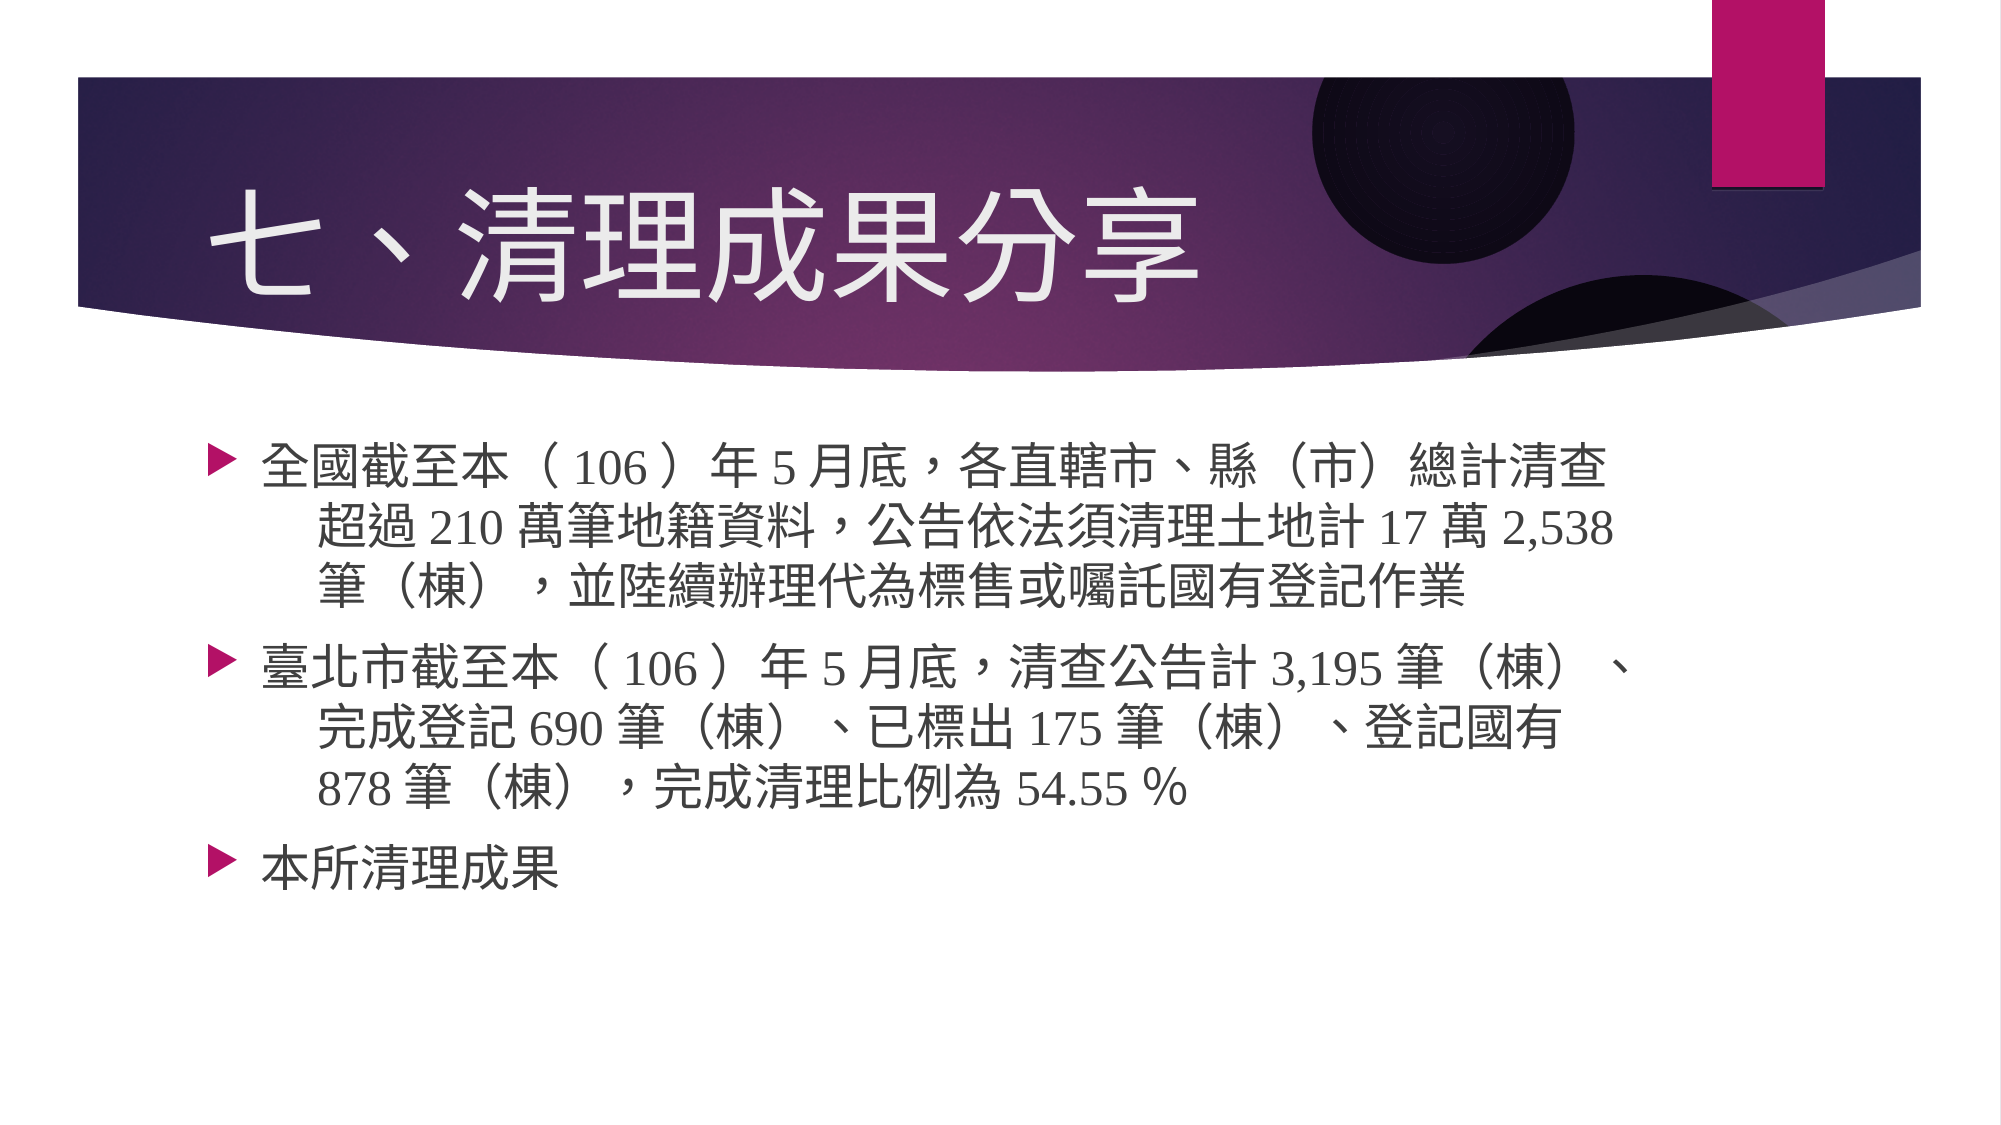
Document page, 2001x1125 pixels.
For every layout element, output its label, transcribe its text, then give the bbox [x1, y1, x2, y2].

list 全國截至本（106）年5月底，各直轄市、縣（市）總計清查超過210萬筆地籍資料，公告依法須清理土地計17萬2,538筆（棟），並陸續辦理代為標售或囑託國有登記作業 臺北市截至本（106）年5月底，清查公告計3,195筆（棟）、完成登記690筆（棟）、已標出175筆（棟）、登記國有878筆（棟），完成清理比例為54.55％ 本所清理成果 [189, 427, 1638, 988]
title 七、清理成果分享 [189, 159, 1627, 276]
